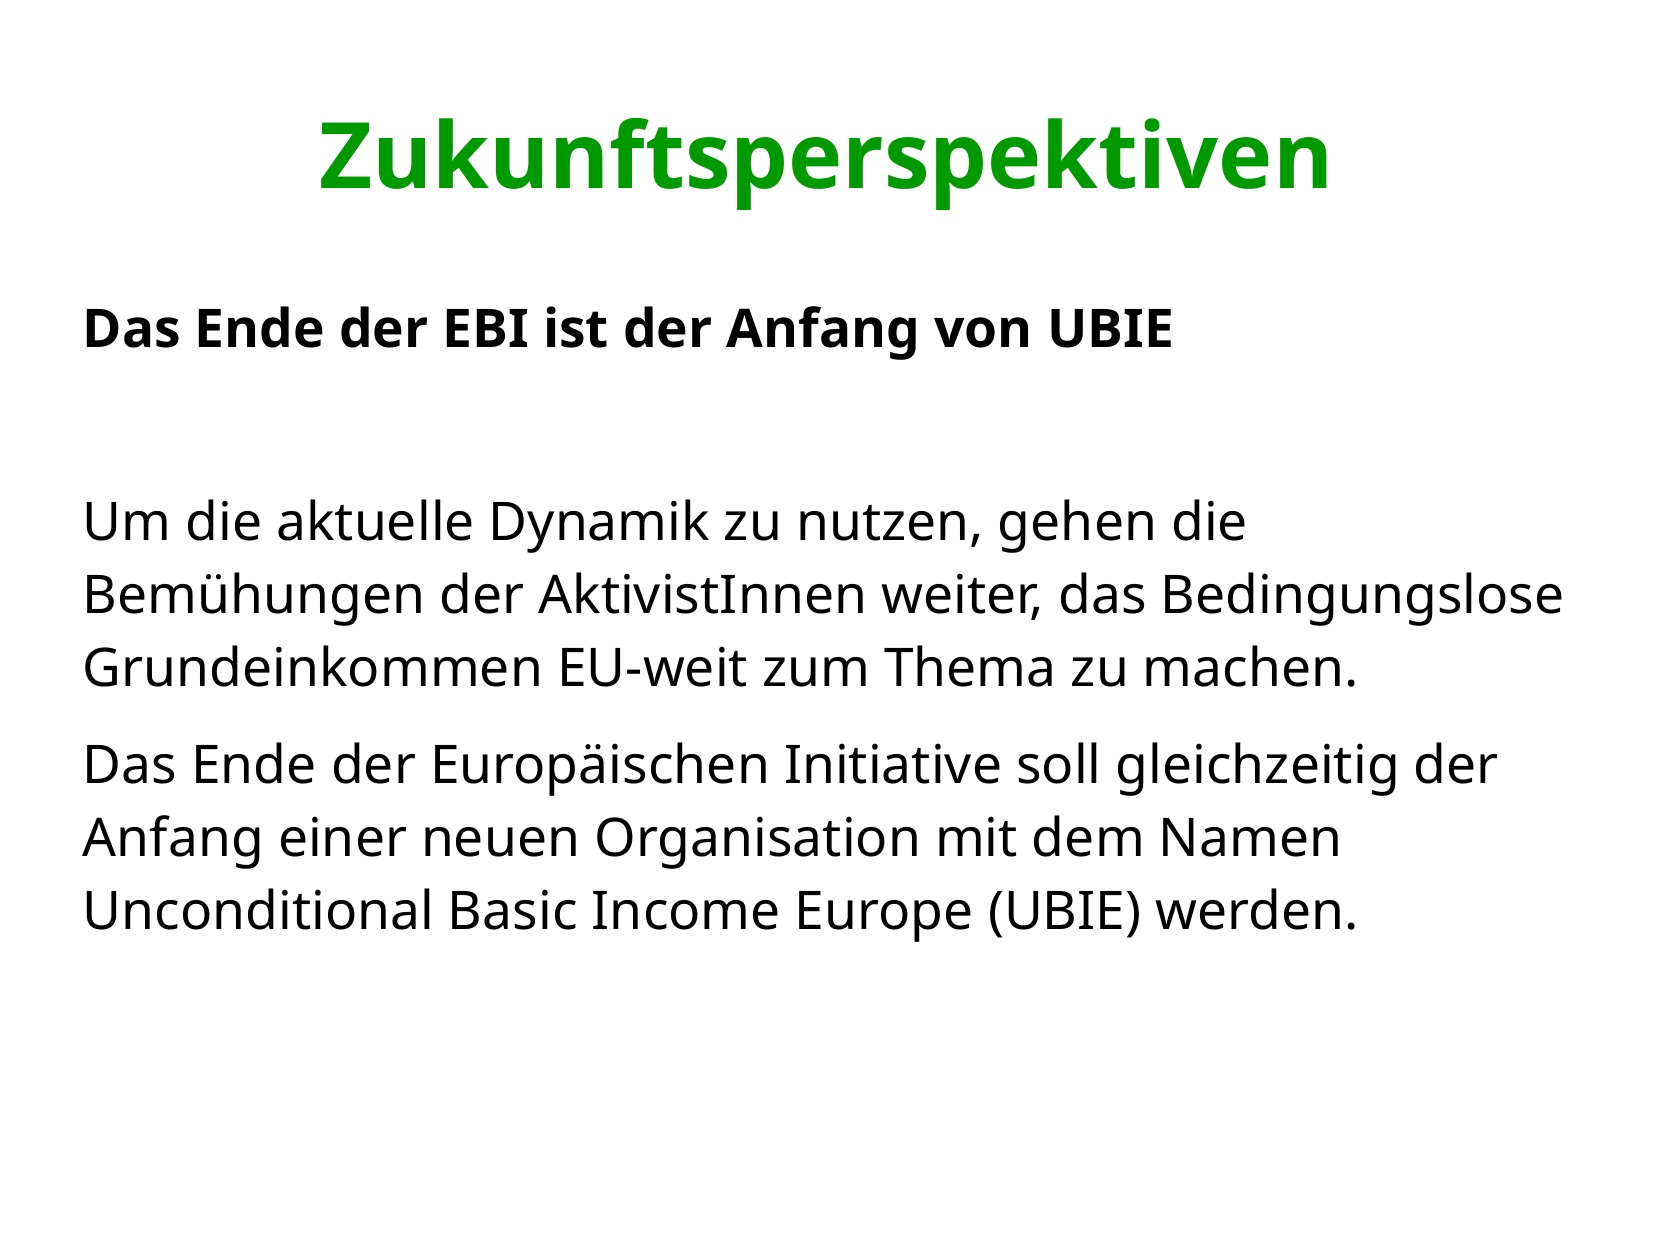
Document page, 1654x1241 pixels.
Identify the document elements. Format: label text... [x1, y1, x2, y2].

title Zukunftsperspektiven [82, 49, 1571, 257]
list Das Ende der EBI ist der Anfang von UBIE Um die aktuelle Dynamik zu nutzen, gehen die Bemühungen der AktivistInnen weiter, das Bedingungslose Grundeinkommen EU-weit zum Thema zu machen. Das Ende der Europäischen Initiative soll gleichzeitig der Anfang einer neuen Organisation mit dem Namen Unconditional Basic Income Europe (UBIE) werden. [82, 290, 1571, 1010]
